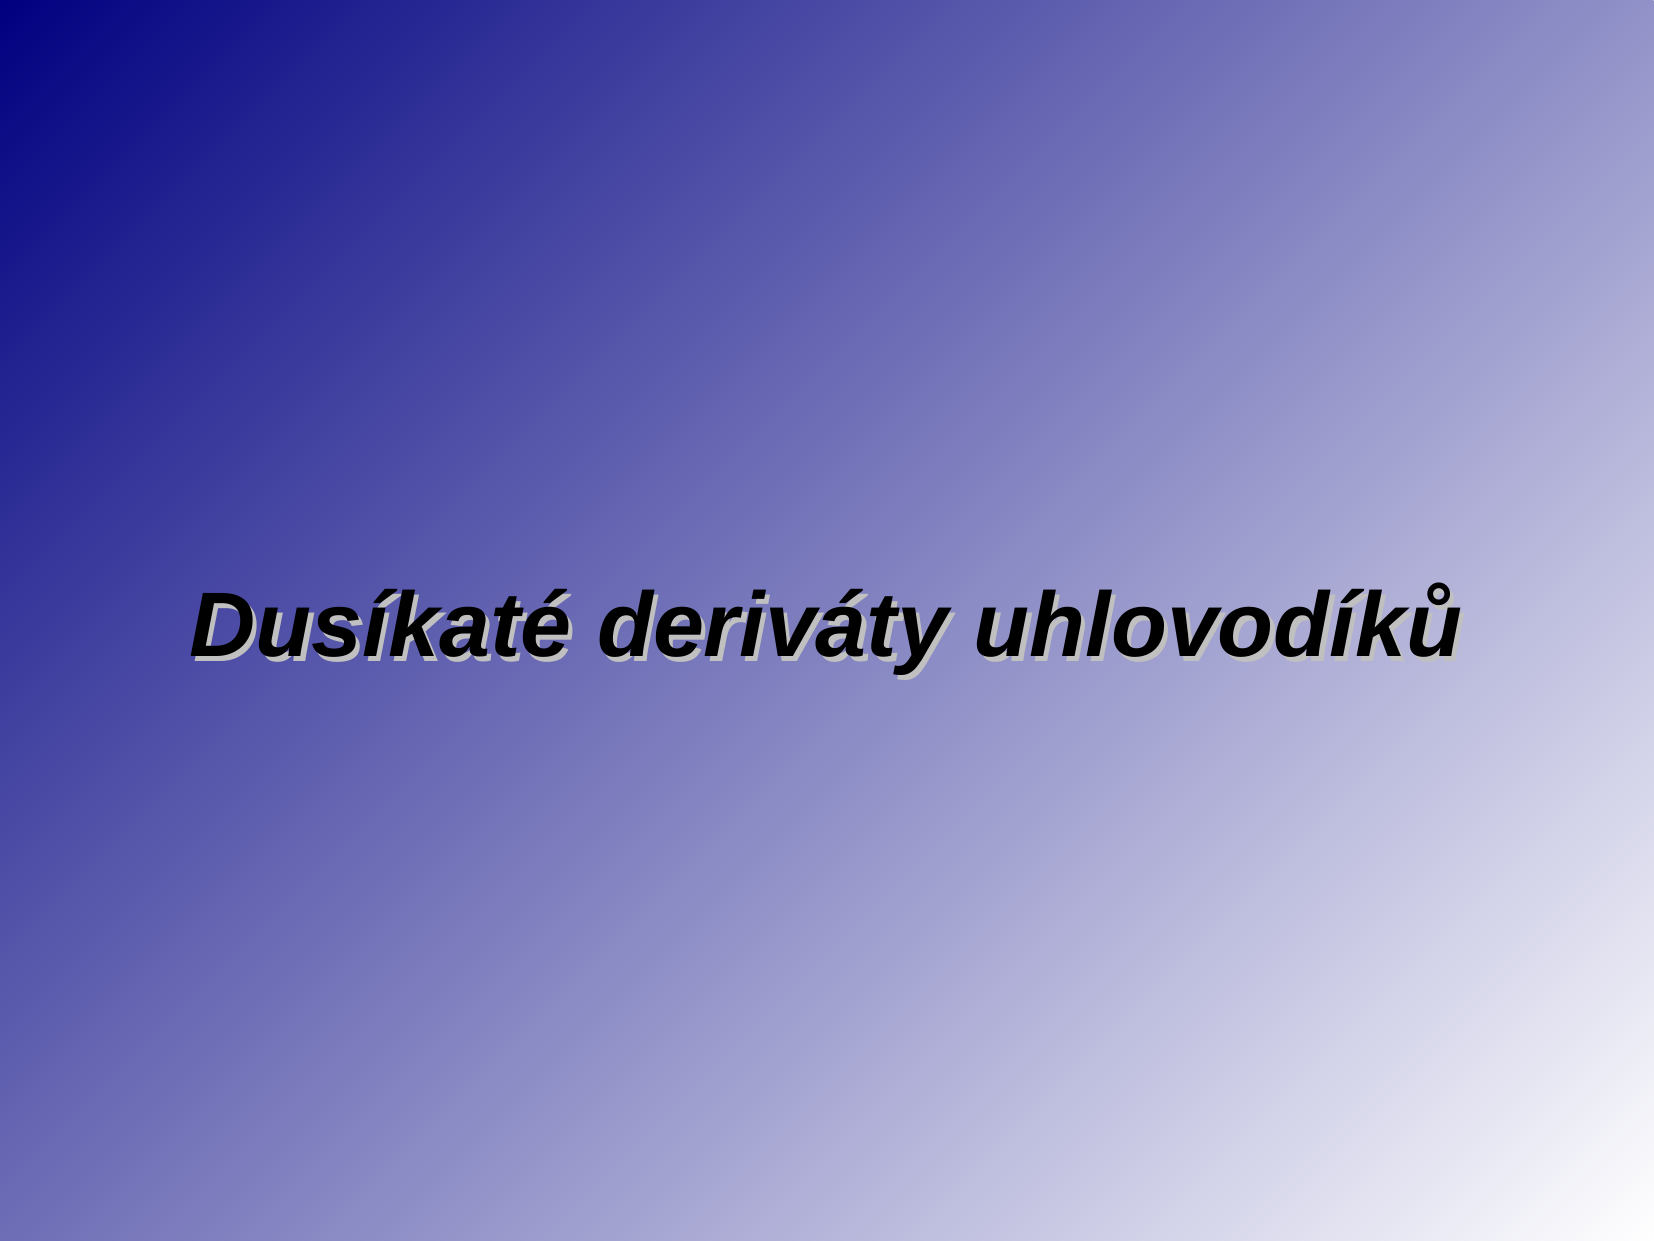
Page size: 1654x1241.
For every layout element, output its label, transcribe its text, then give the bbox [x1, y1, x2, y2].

subtitle Dusíkaté deriváty uhlovodíků [82, 210, 1571, 1030]
